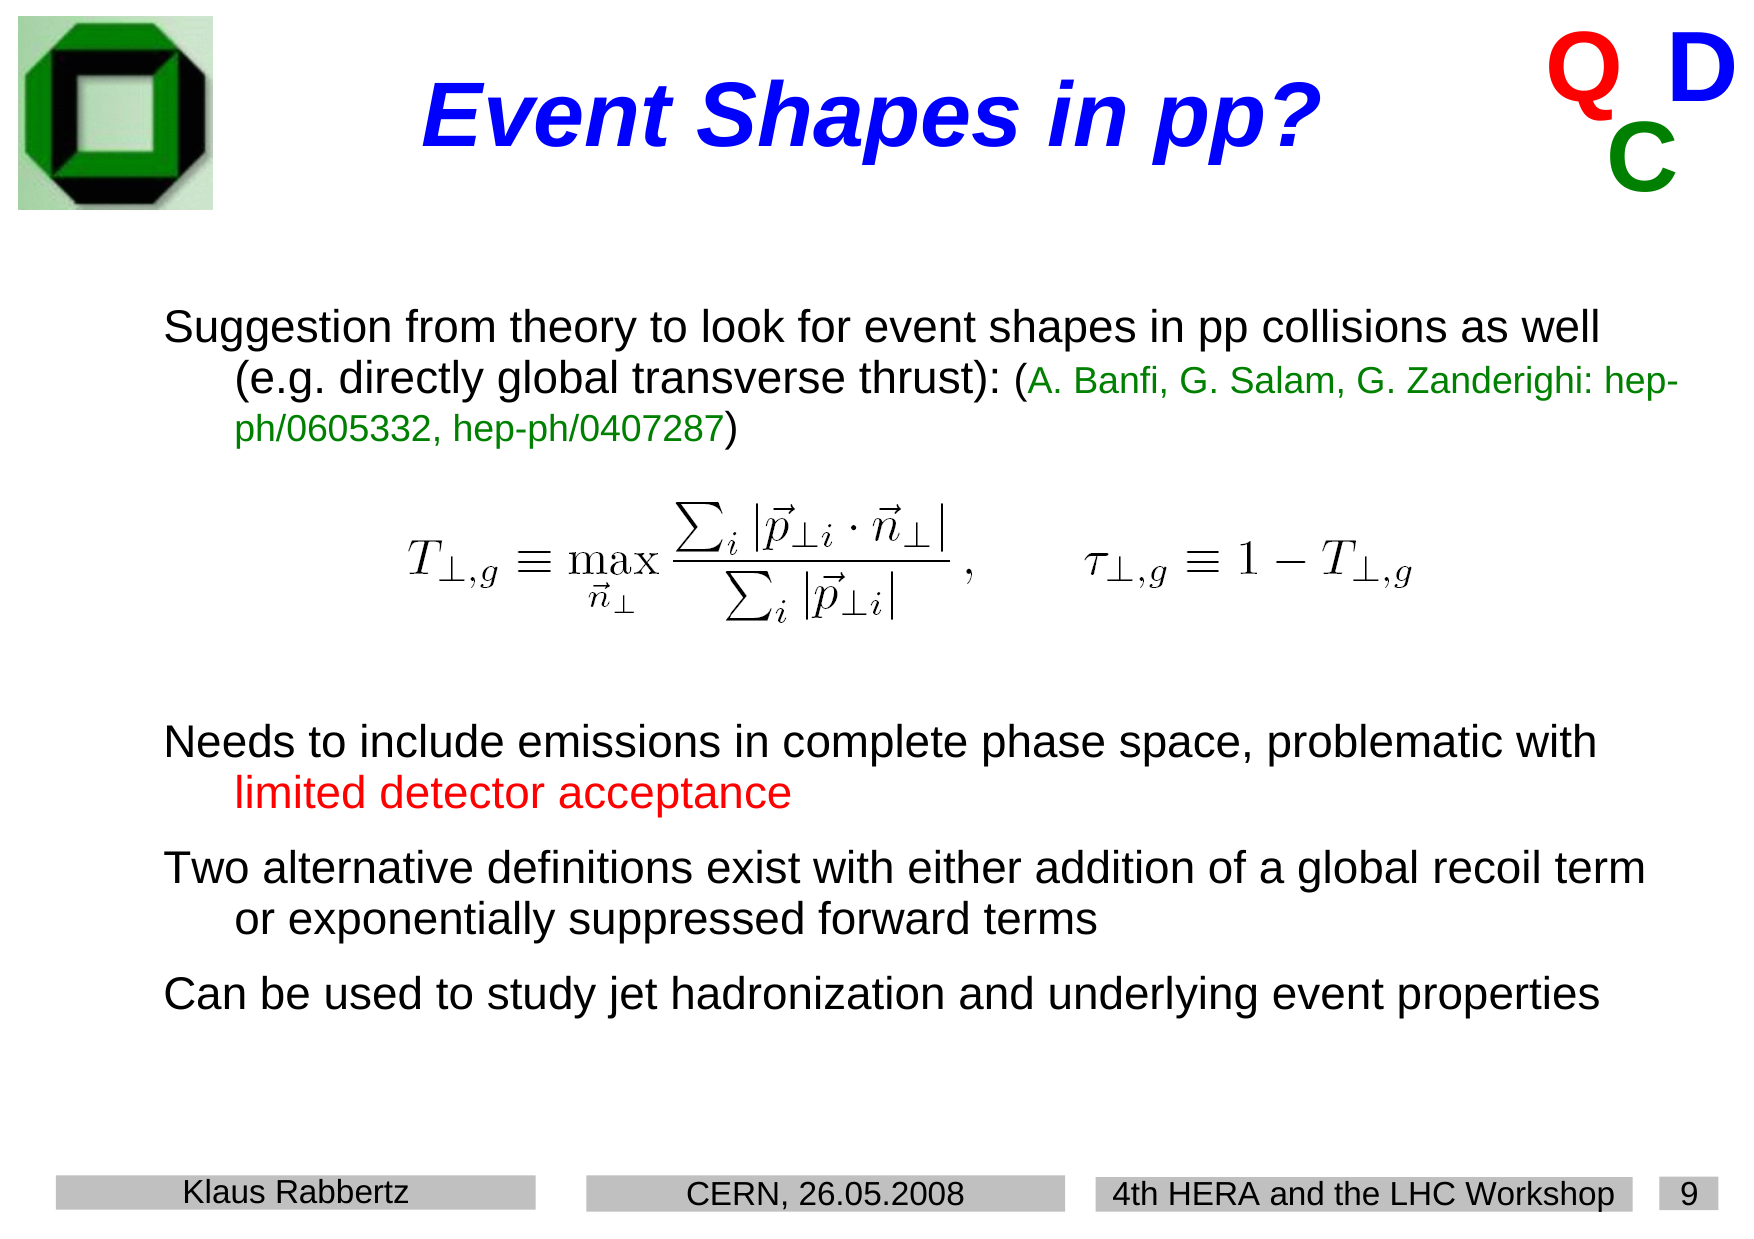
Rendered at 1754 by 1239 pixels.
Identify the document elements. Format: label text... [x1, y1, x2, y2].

picture [18, 16, 213, 210]
list Suggestion from theory to look for event shapes in pp collisions as well (e.g. directly global transverse thrust): (A. Banfi, G. Salam, G. Zanderighi: hep-ph/0605332, hep-ph/0407287) Needs to include emissions in complete phase space, problematic with limited detector acceptance Two alternative definitions exist with either addition of a global recoil term or exponentially suppressed forward terms Can be used to study jet hadronization and underlying event properties [104, 300, 1696, 1020]
title Event Shapes in pp? [220, 16, 1525, 213]
picture [386, 479, 1419, 636]
